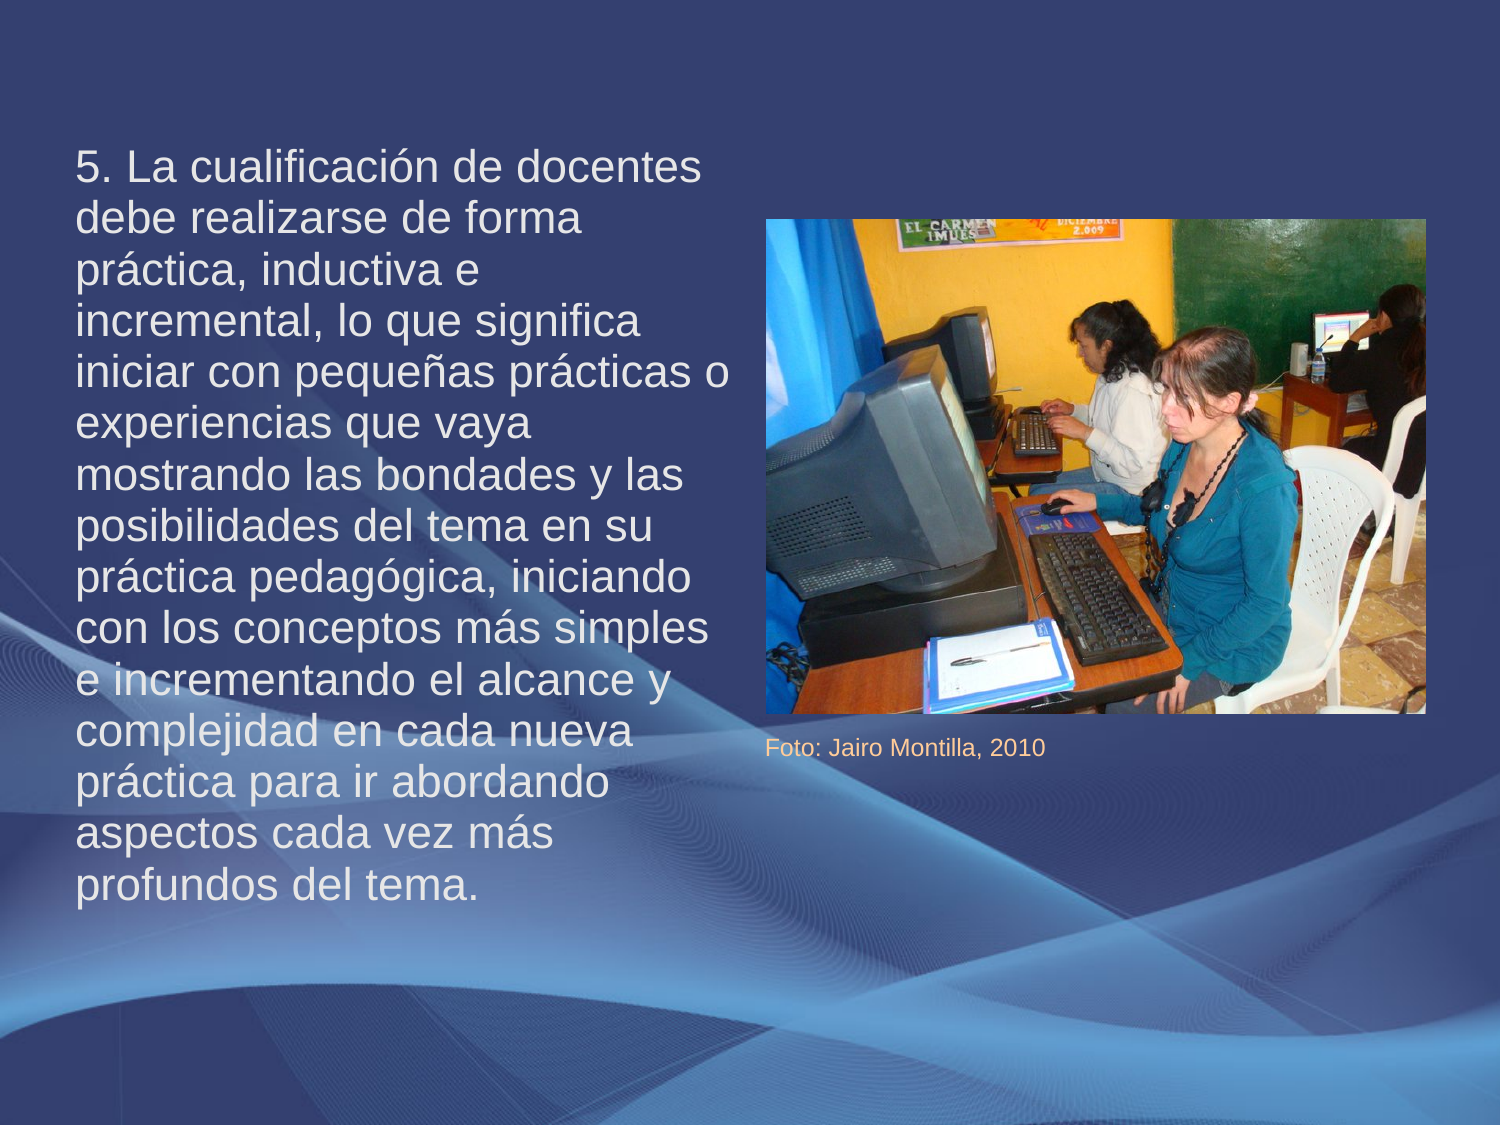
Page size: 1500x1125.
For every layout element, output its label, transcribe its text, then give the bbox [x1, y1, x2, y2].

text_box Foto: Jairo Montilla, 2010 [750, 726, 1062, 770]
picture [0, 0, 1500, 1125]
list 5. La cualificación de docentes debe realizarse de forma práctica, inductiva e incremental, lo que significa iniciar con pequeñas prácticas o experiencias que vaya mostrando las bondades y las posibilidades del tema en su práctica pedagógica, iniciando con los conceptos más simples e incrementando el alcance y complejidad en cada nueva práctica para ir abordando aspectos cada vez más profundos del tema. [75, 141, 734, 911]
